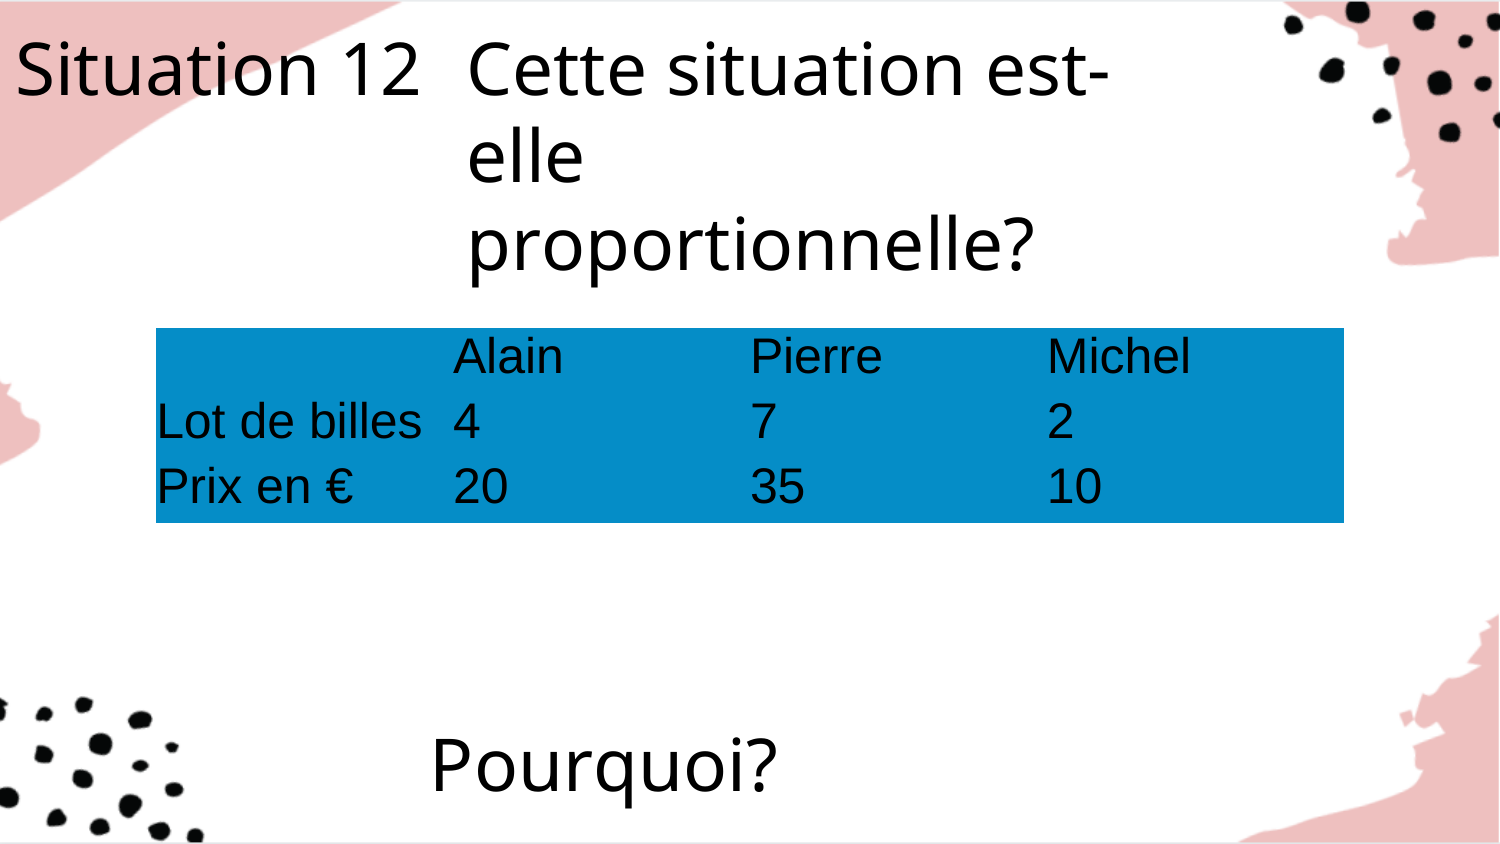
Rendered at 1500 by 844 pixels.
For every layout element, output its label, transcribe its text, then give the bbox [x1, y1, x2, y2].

table_cell 2 [1047, 393, 1344, 458]
table_header [156, 328, 453, 393]
text_box Situation 12 [0, 7, 697, 127]
picture [0, 0, 1500, 844]
text_box Cette situation est-elle proportionnelle? [697, 7, 1148, 127]
table_header Pierre [750, 328, 1047, 393]
table_header Alain [464, 343, 476, 359]
table_cell Prix en € [156, 458, 453, 523]
table_cell 35 [750, 458, 1047, 523]
table_header Alain [453, 328, 750, 393]
table_cell 20 [453, 458, 750, 523]
table_cell 10 [1047, 458, 1344, 523]
text_box Pourquoi? [414, 703, 1112, 823]
table_header Michel [1047, 328, 1344, 393]
table_cell 7 [750, 393, 1047, 458]
table_cell 4 [453, 393, 750, 458]
table_cell Lot de billes [156, 393, 453, 458]
